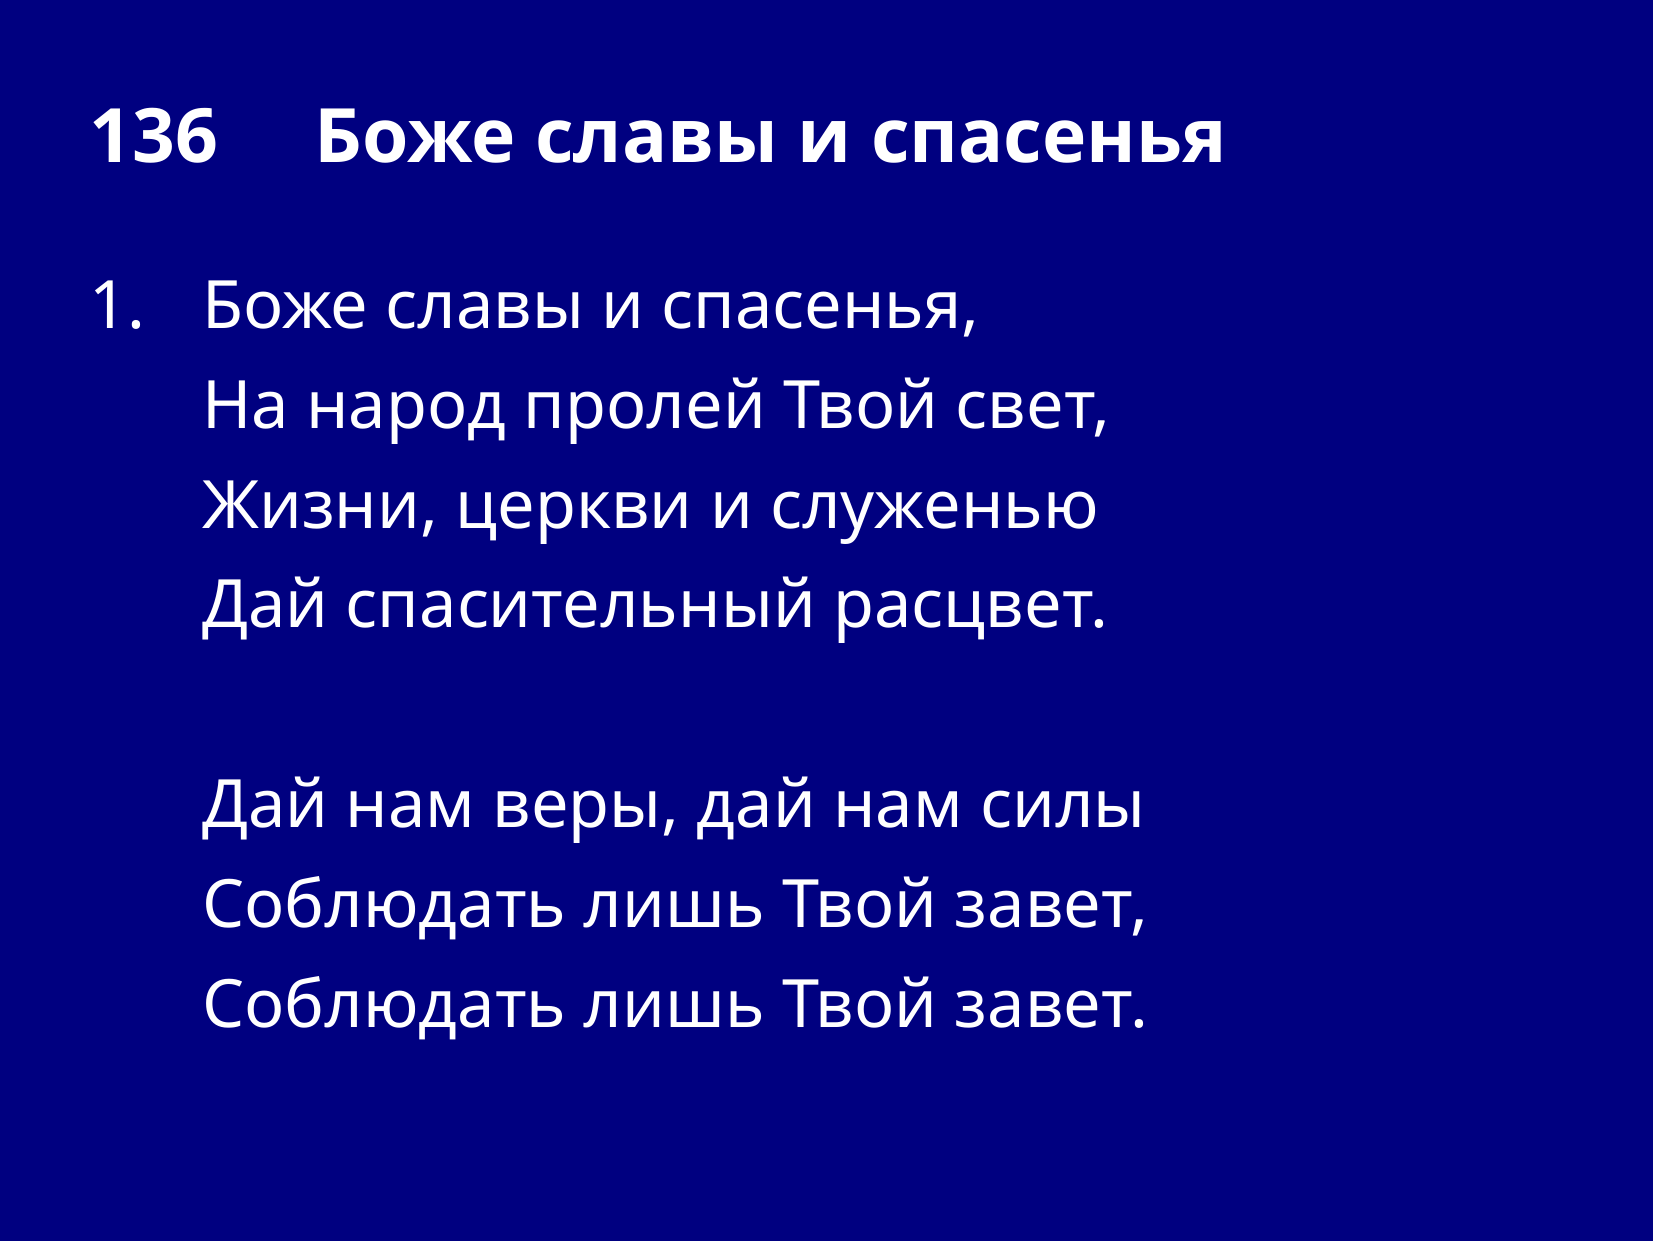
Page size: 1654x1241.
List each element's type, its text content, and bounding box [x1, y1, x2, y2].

text_box 1. Боже славы и спасенья, На народ пролей Твой свет, Жизни, церкви и служенью Дай спасительный расцвет. Дай нам веры, дай нам силы Соблюдать лишь Твой завет, Соблюдать лишь Твой завет. [75, 188, 1576, 1163]
text_box 136 Боже славы и спасенья [75, 75, 1576, 188]
